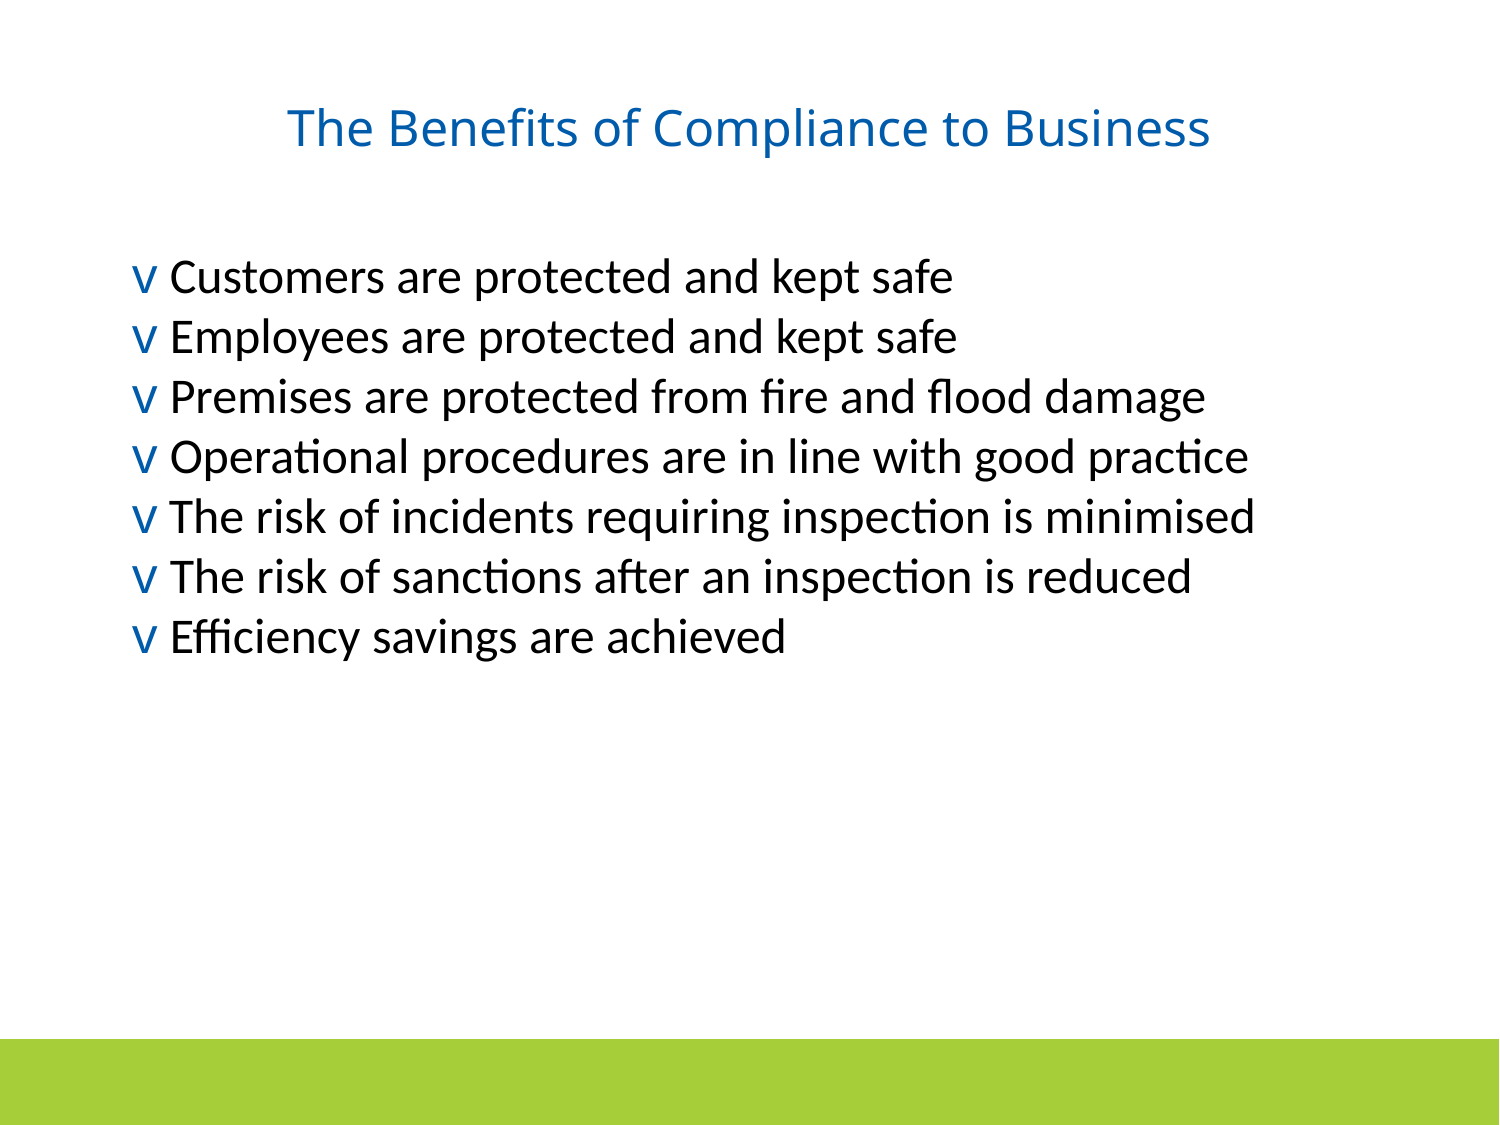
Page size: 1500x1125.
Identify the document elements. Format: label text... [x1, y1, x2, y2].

text_box The Benefits of Compliance to Business [117, 88, 1382, 178]
text_box v Customers are protected and kept safe v Employees are protected and kept safe v Premises are protected from fire and flood damage v Operational procedures are in line with good practice v The risk of incidents requiring inspection is minimised v The risk of sanctions after an inspection is reduced v Efficiency savings are achieved [117, 235, 1382, 886]
text_box [0, 1039, 1499, 1125]
